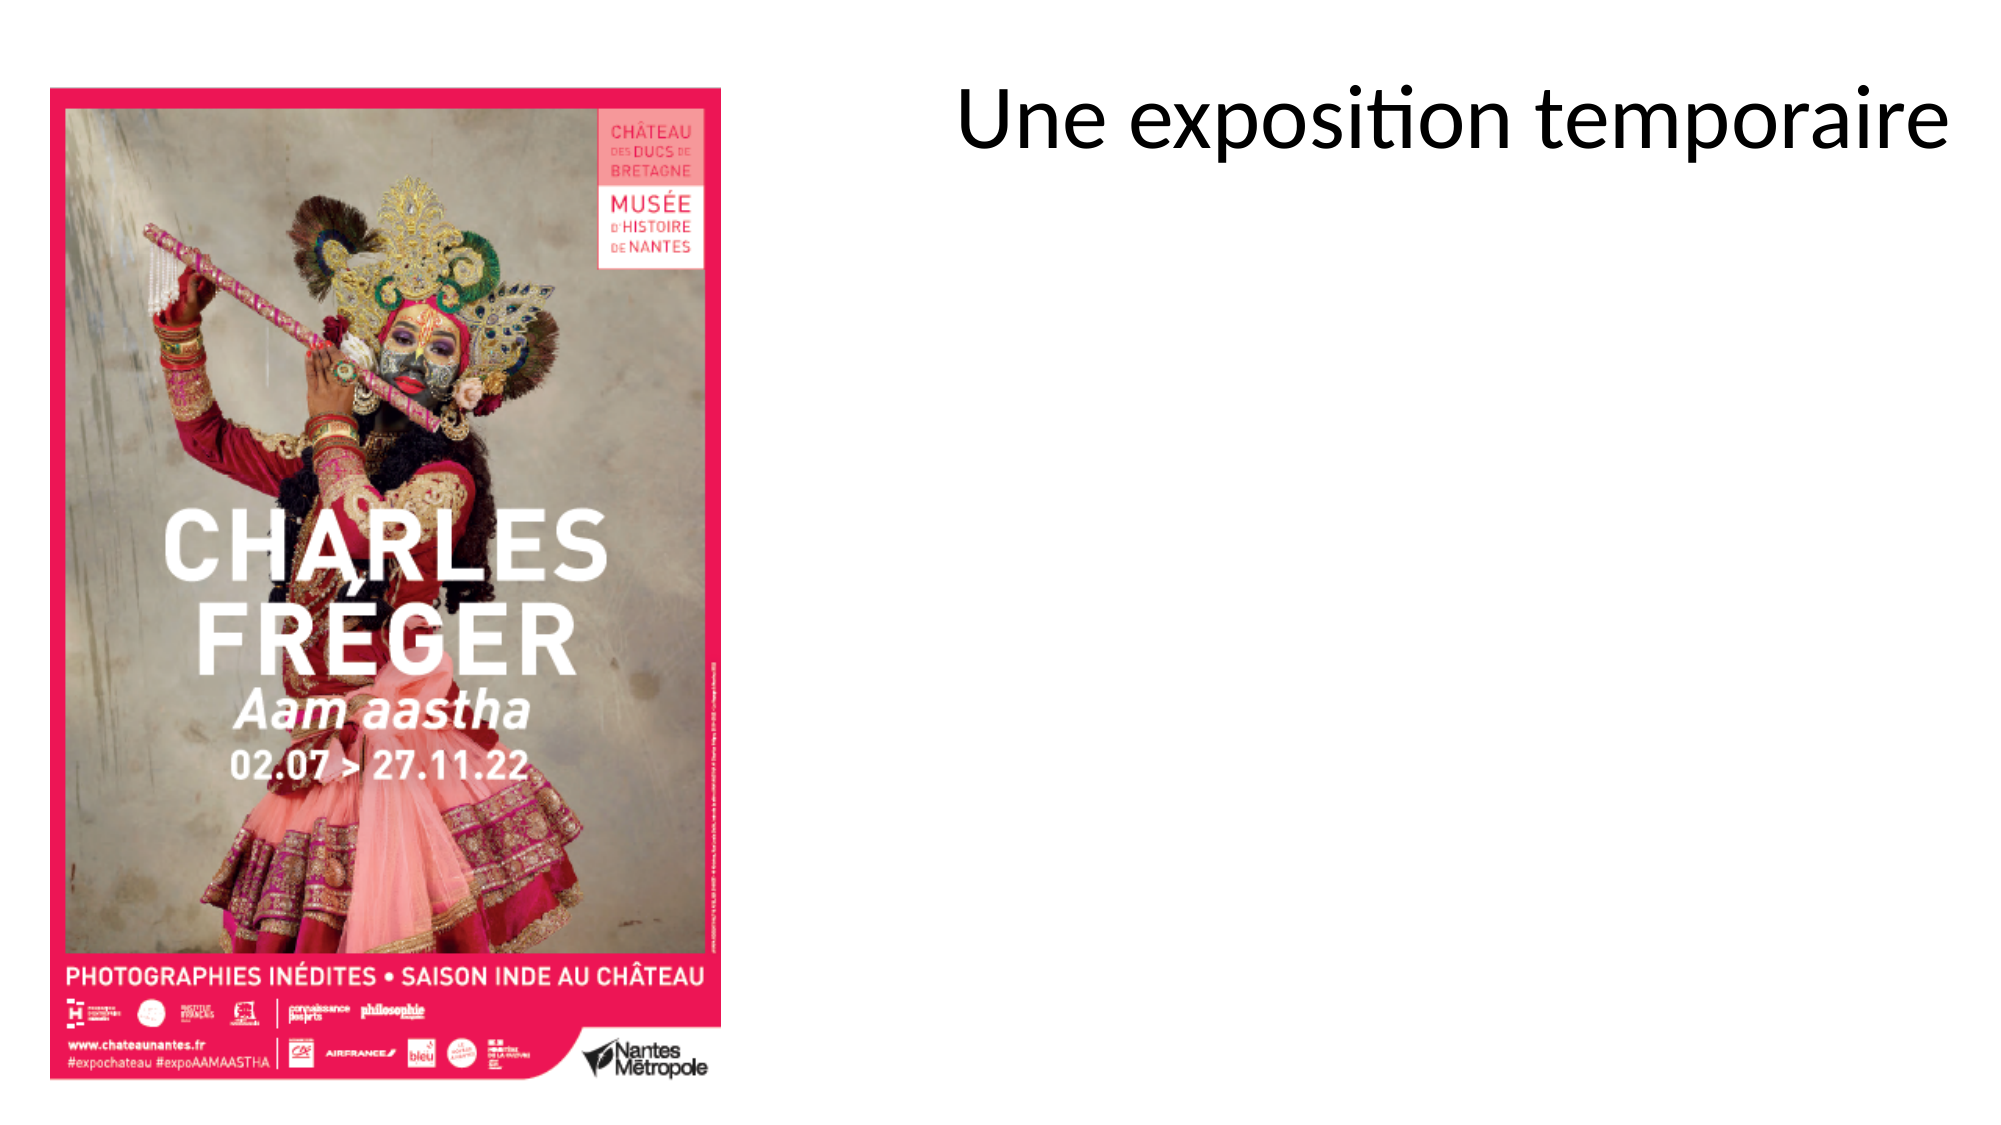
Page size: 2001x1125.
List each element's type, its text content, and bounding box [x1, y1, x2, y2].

picture [50, 87, 721, 1096]
title Une exposition temporaire [187, 17, 1988, 206]
